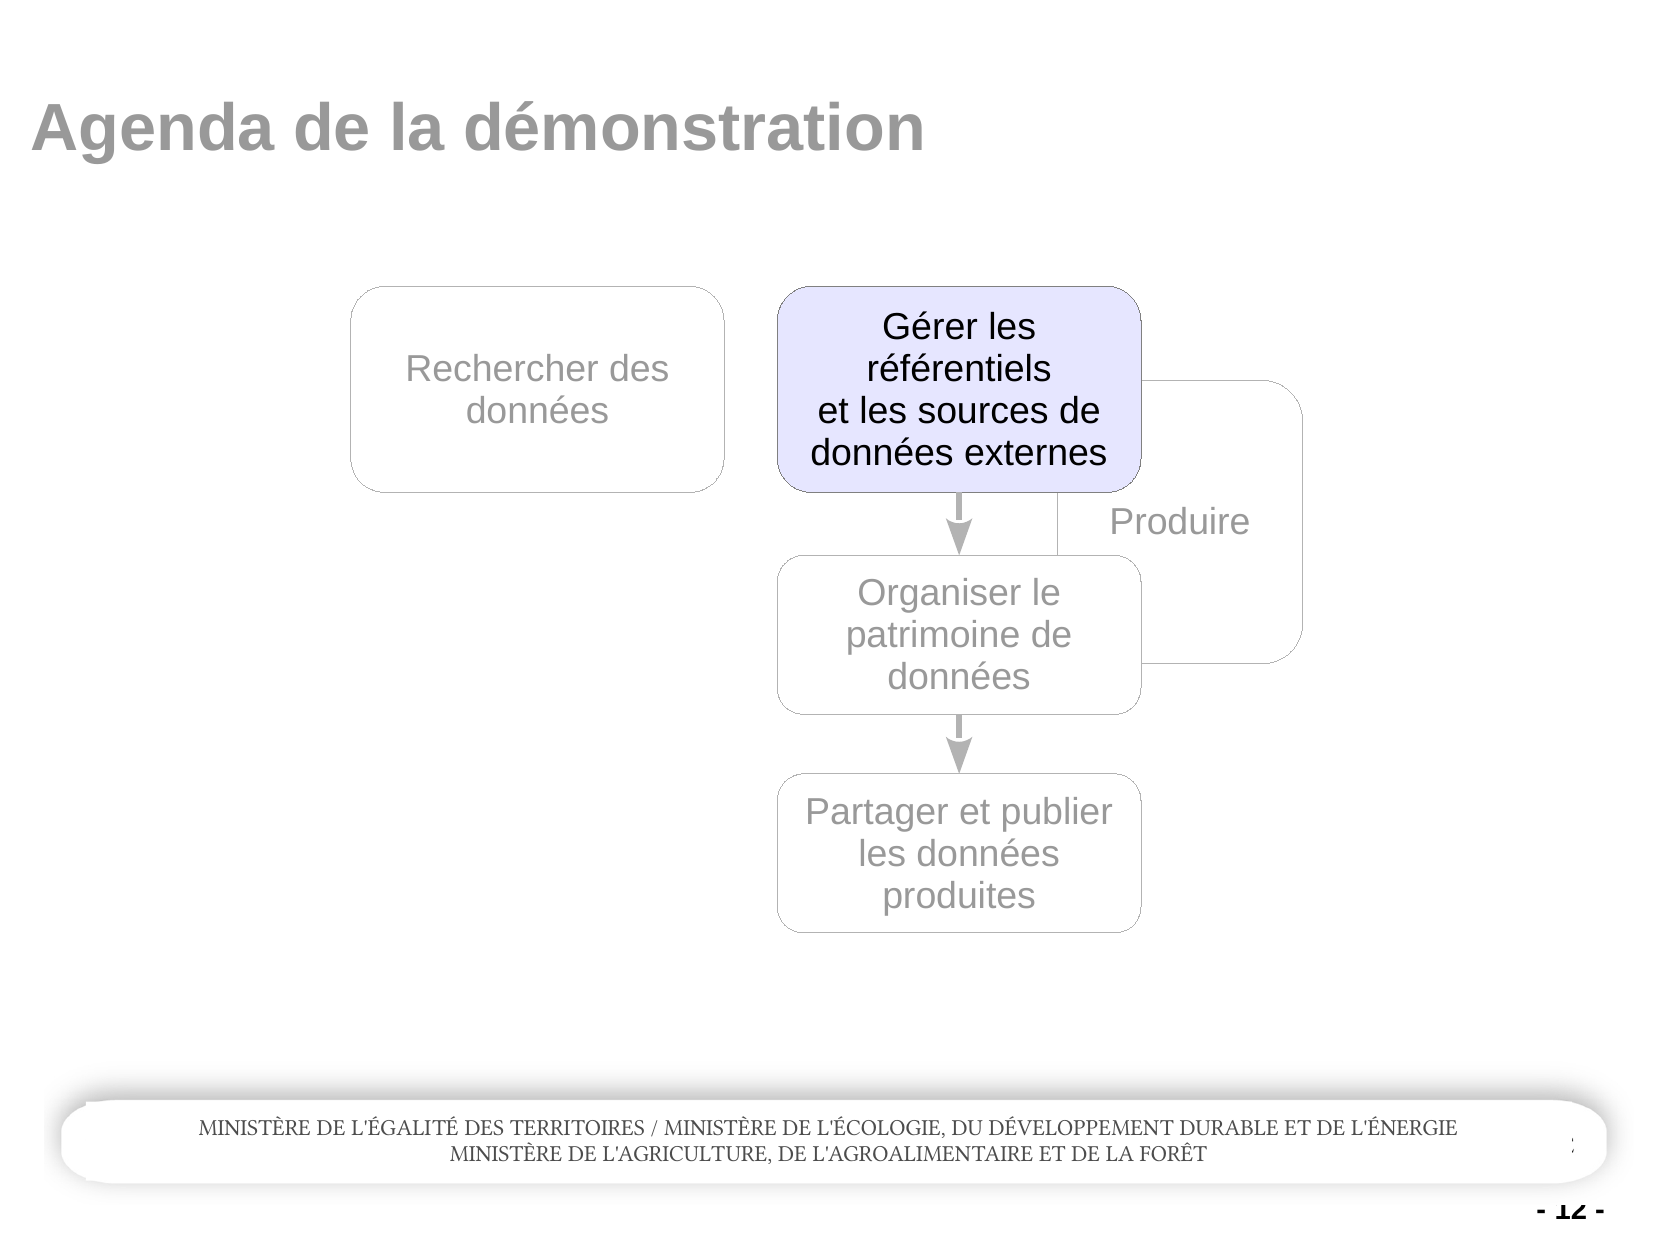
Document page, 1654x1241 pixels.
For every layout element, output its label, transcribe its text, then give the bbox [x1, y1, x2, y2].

title Agenda de la démonstration [30, 28, 1612, 226]
text_box Organiser le patrimoine de données [777, 555, 1142, 715]
text_box Partager et publier les données produites [777, 773, 1142, 933]
text_box Gérer les référentiels et les sources de données externes [777, 286, 1142, 493]
picture [44, 1060, 1634, 1205]
text_box Produire [1057, 380, 1303, 664]
text_box Rechercher des données [350, 286, 725, 493]
